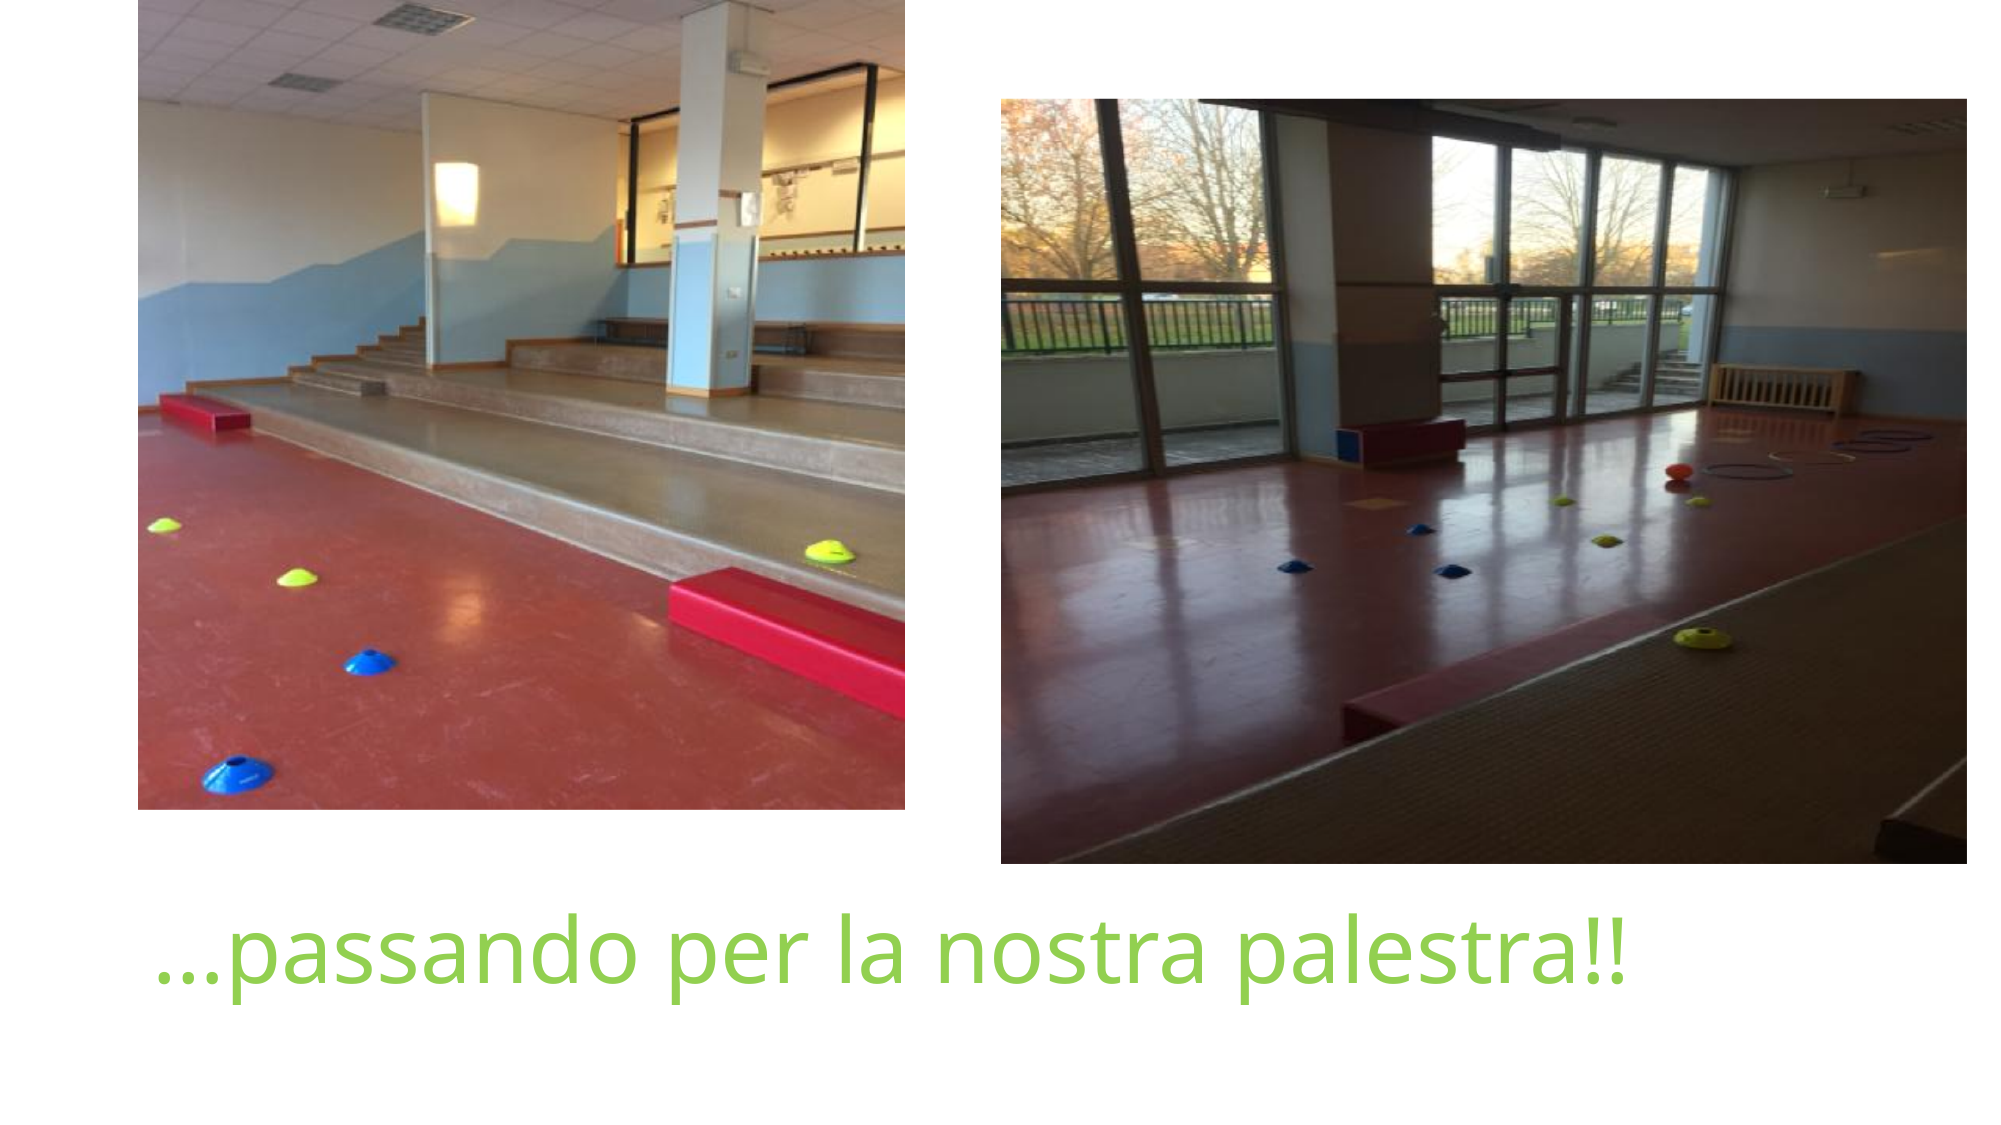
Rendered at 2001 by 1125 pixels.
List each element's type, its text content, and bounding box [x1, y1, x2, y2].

title …passando per la nostra palestra!! [137, 881, 1863, 1027]
picture [1000, 98, 1967, 864]
picture [137, 0, 905, 811]
